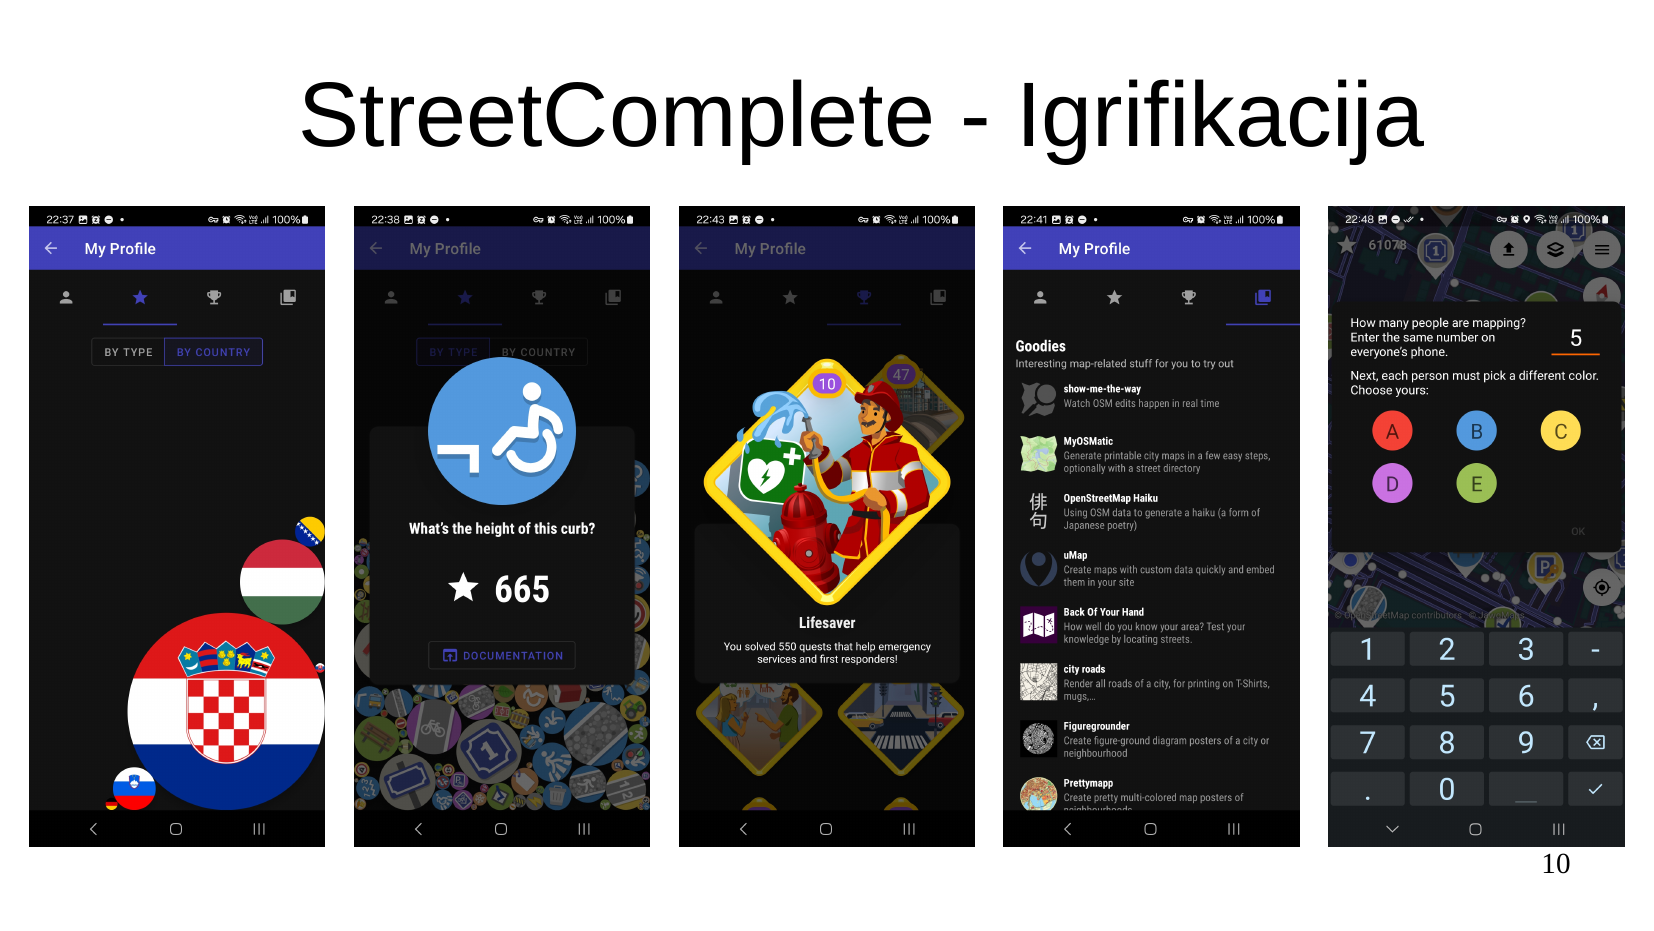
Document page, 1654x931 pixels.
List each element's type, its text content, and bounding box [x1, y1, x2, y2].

picture [679, 206, 975, 847]
picture [1328, 206, 1625, 847]
picture [354, 206, 650, 847]
picture [29, 206, 325, 847]
title StreetComplete - Igrifikacija [82, 37, 1571, 193]
picture [1003, 206, 1300, 847]
